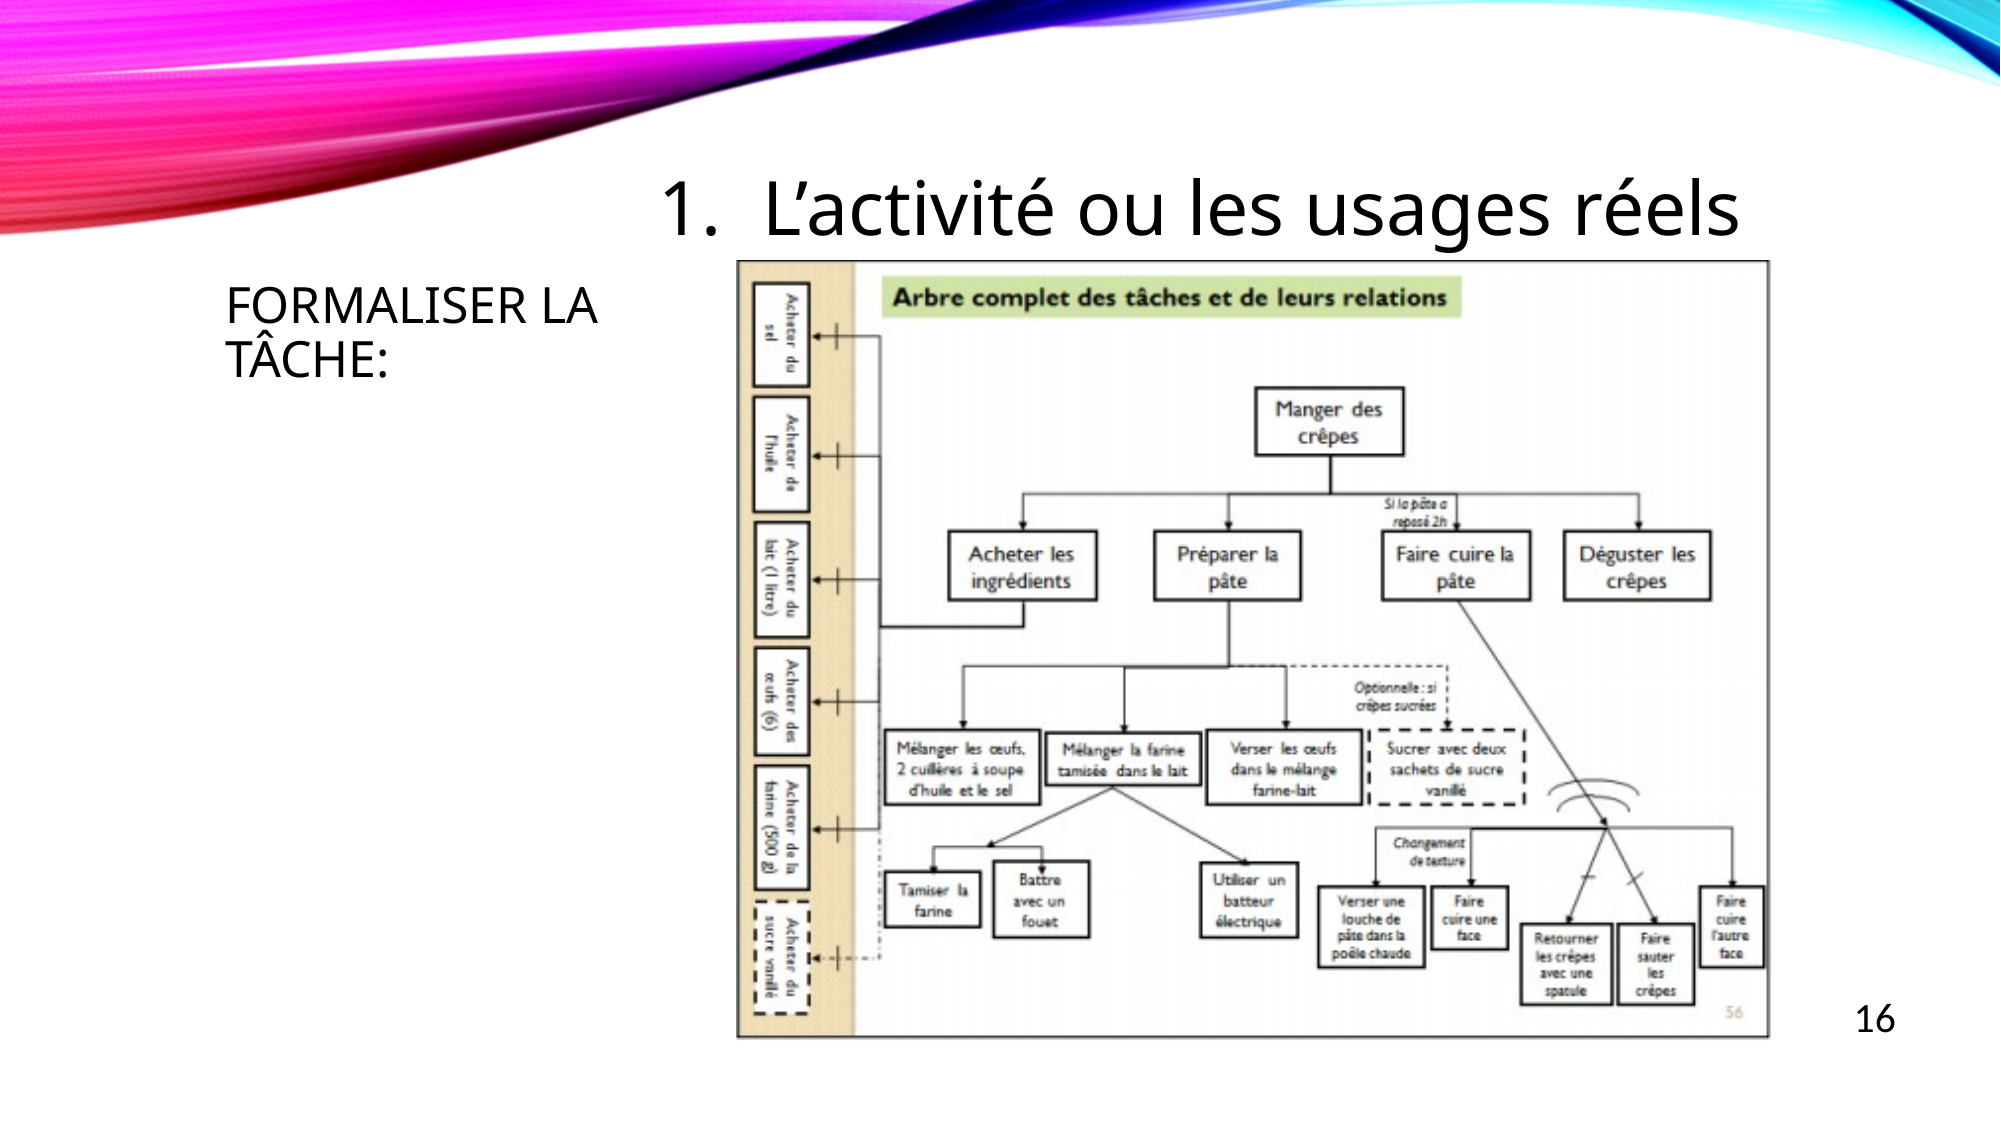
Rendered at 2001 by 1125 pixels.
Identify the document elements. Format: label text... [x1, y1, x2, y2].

title L’activité ou les usages réels [474, 125, 1888, 338]
picture [736, 260, 1775, 1042]
picture [0, 0, 2000, 237]
text_box <numéro> [1838, 983, 1930, 1046]
list FORMALISER LA TÂCHE: [60, 272, 736, 338]
